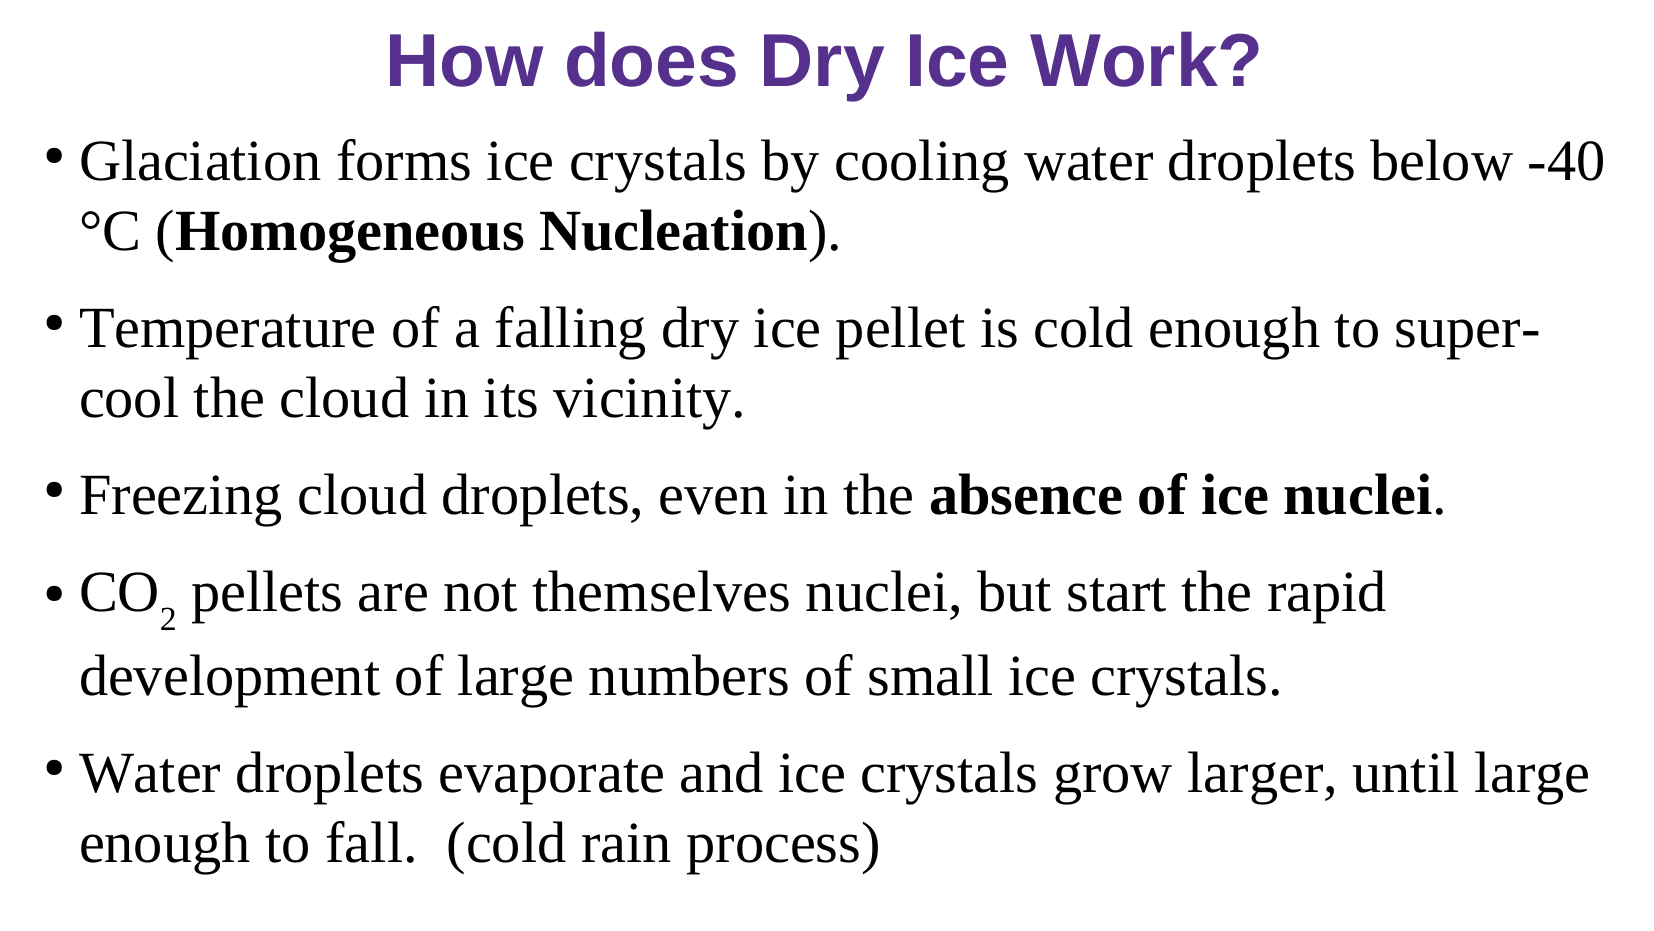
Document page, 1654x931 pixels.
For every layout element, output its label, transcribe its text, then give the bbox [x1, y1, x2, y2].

title How does Dry Ice Work? [0, 5, 1654, 107]
text_box Glaciation forms ice crystals by cooling water droplets below -40 °C (Homogeneous Nucleation). Temperature of a falling dry ice pellet is cold enough to super-cool the cloud in its vicinity. Freezing cloud droplets, even in the absence of ice nuclei. CO2 pellets are not themselves nuclei, but start the rapid development of large numbers of small ice crystals. Water droplets evaporate and ice crystals grow larger, until large enough to fall. (cold rain process) [19, 114, 1631, 882]
